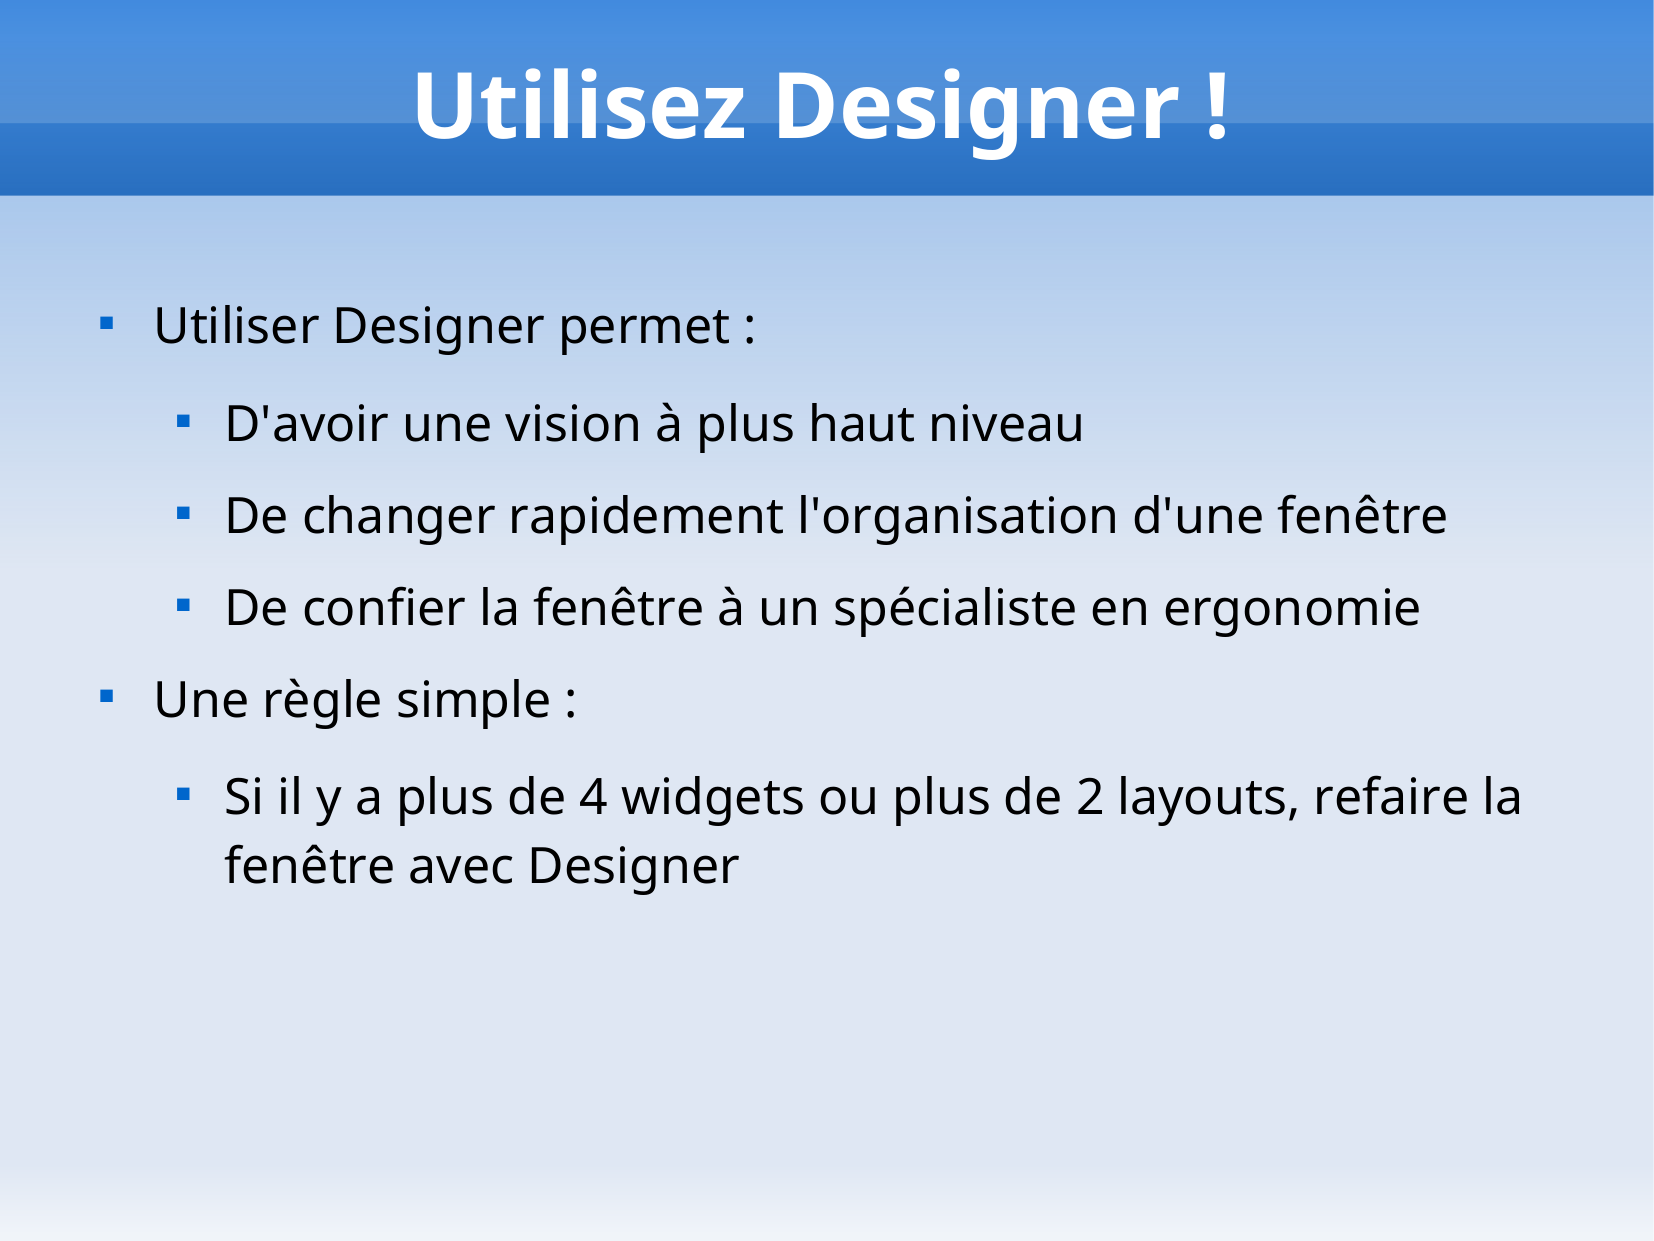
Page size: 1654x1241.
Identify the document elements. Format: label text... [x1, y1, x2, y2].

list Utiliser Designer permet : D'avoir une vision à plus haut niveau De changer rapidement l'organisation d'une fenêtre De confier la fenêtre à un spécialiste en ergonomie Une règle simple : Si il y a plus de 4 widgets ou plus de 2 layouts, refaire la fenêtre avec Designer [82, 290, 1571, 1109]
title Utilisez Designer ! [76, 0, 1565, 208]
picture [0, 0, 1654, 1241]
